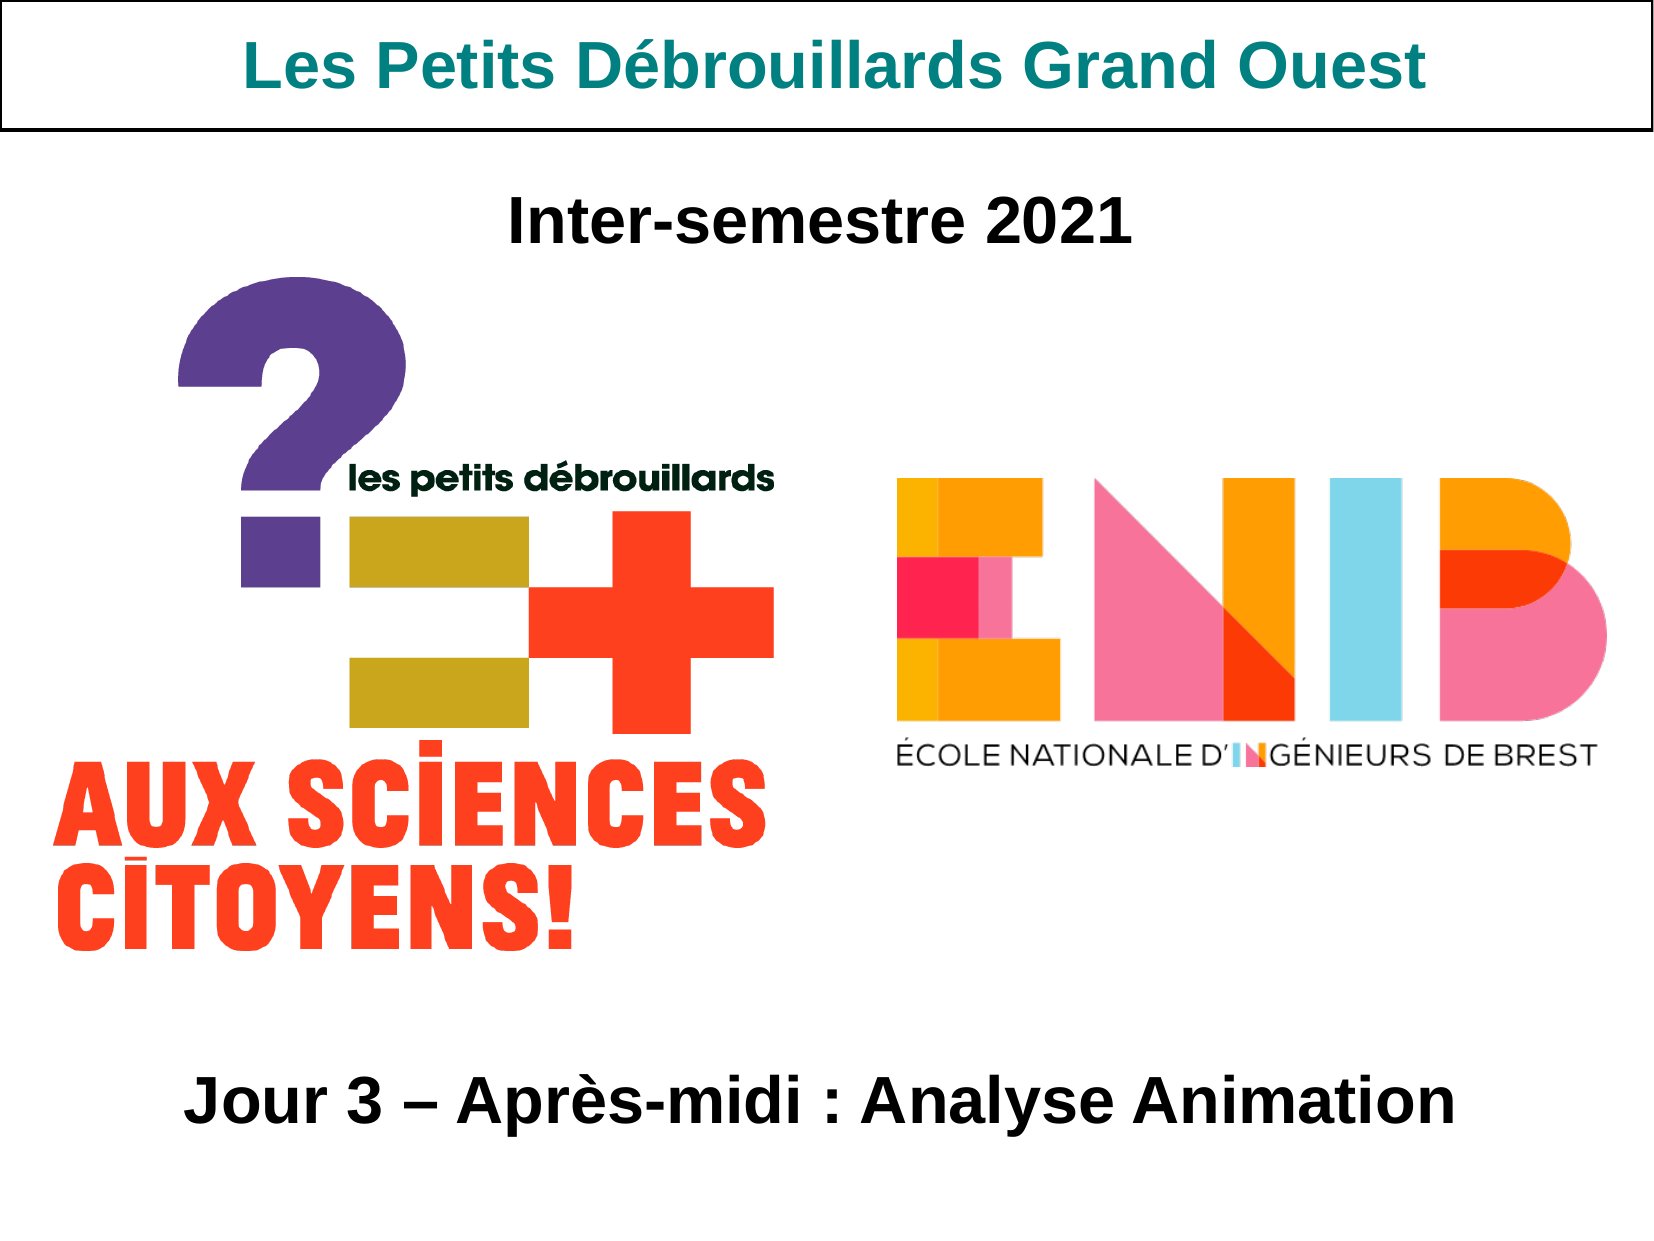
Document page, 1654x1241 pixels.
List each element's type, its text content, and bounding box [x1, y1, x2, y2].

text_box Les Petits Débrouillards Grand Ouest [0, 0, 1654, 130]
picture [897, 478, 1607, 767]
picture [53, 408, 774, 951]
list Jour 3 – Après-midi : Analyse Animation [47, 1062, 1595, 1193]
list Inter-semestre 2021 [47, 183, 1595, 408]
